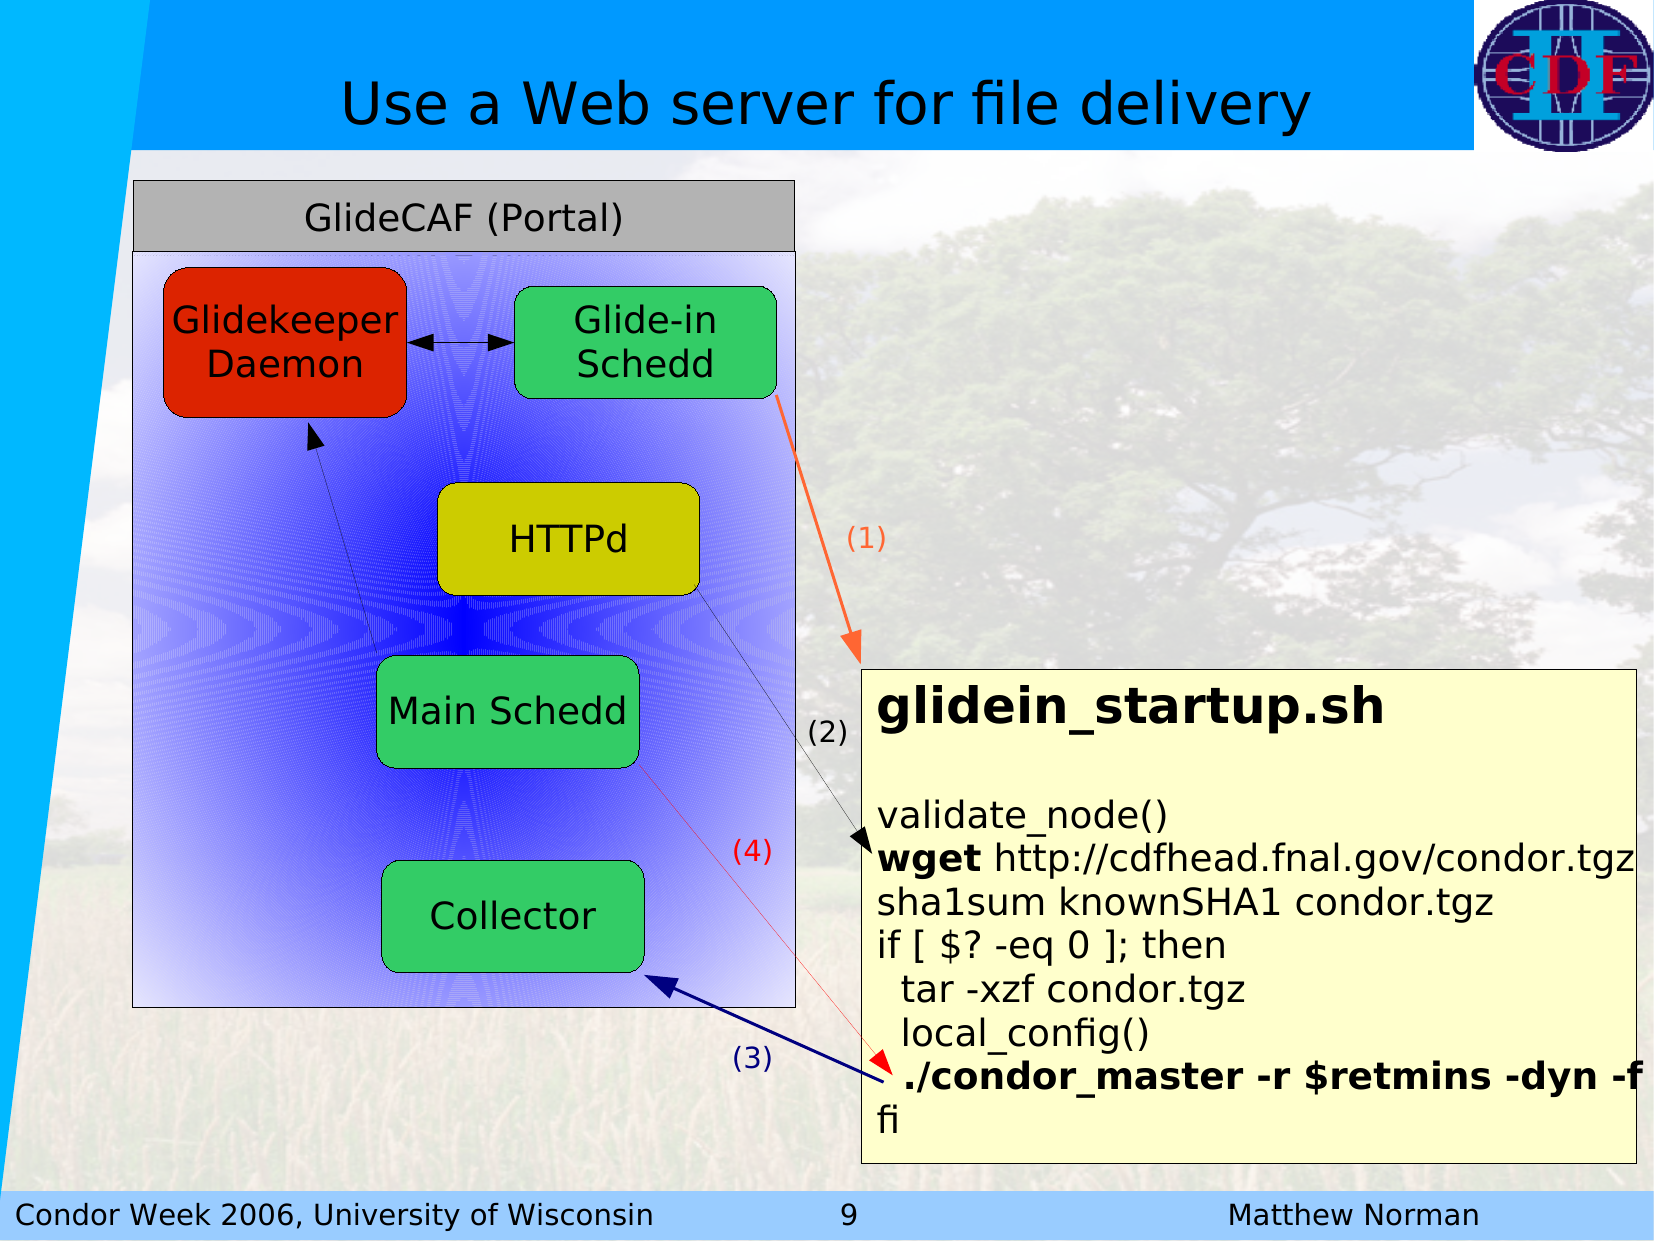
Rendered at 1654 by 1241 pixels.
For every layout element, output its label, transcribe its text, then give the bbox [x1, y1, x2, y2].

text_box Main Schedd [376, 655, 640, 769]
text_box Use a Web server for file delivery [283, 62, 1371, 146]
text_box Glidekeeper Daemon [163, 267, 407, 418]
picture [1474, 0, 1654, 152]
text_box GlideCAF (Portal) [133, 180, 795, 251]
text_box glidein_startup.sh validate_node() wget http://cdfhead.fnal.gov/condor.tgz sha1sum knownSHA1 condor.tgz if [ $? -eq 0 ]; then tar -xzf condor.tgz local_config() ./condor_master -r $retmins -dyn -f fi [861, 669, 1637, 1164]
text_box (1) [831, 513, 903, 563]
text_box Collector [381, 860, 645, 973]
text_box (3) [717, 1034, 789, 1084]
text_box [132, 251, 796, 1008]
text_box (4) [717, 826, 789, 876]
text_box Glide-in Schedd [514, 286, 777, 399]
text_box (2) [792, 707, 864, 757]
text_box HTTPd [437, 482, 700, 596]
